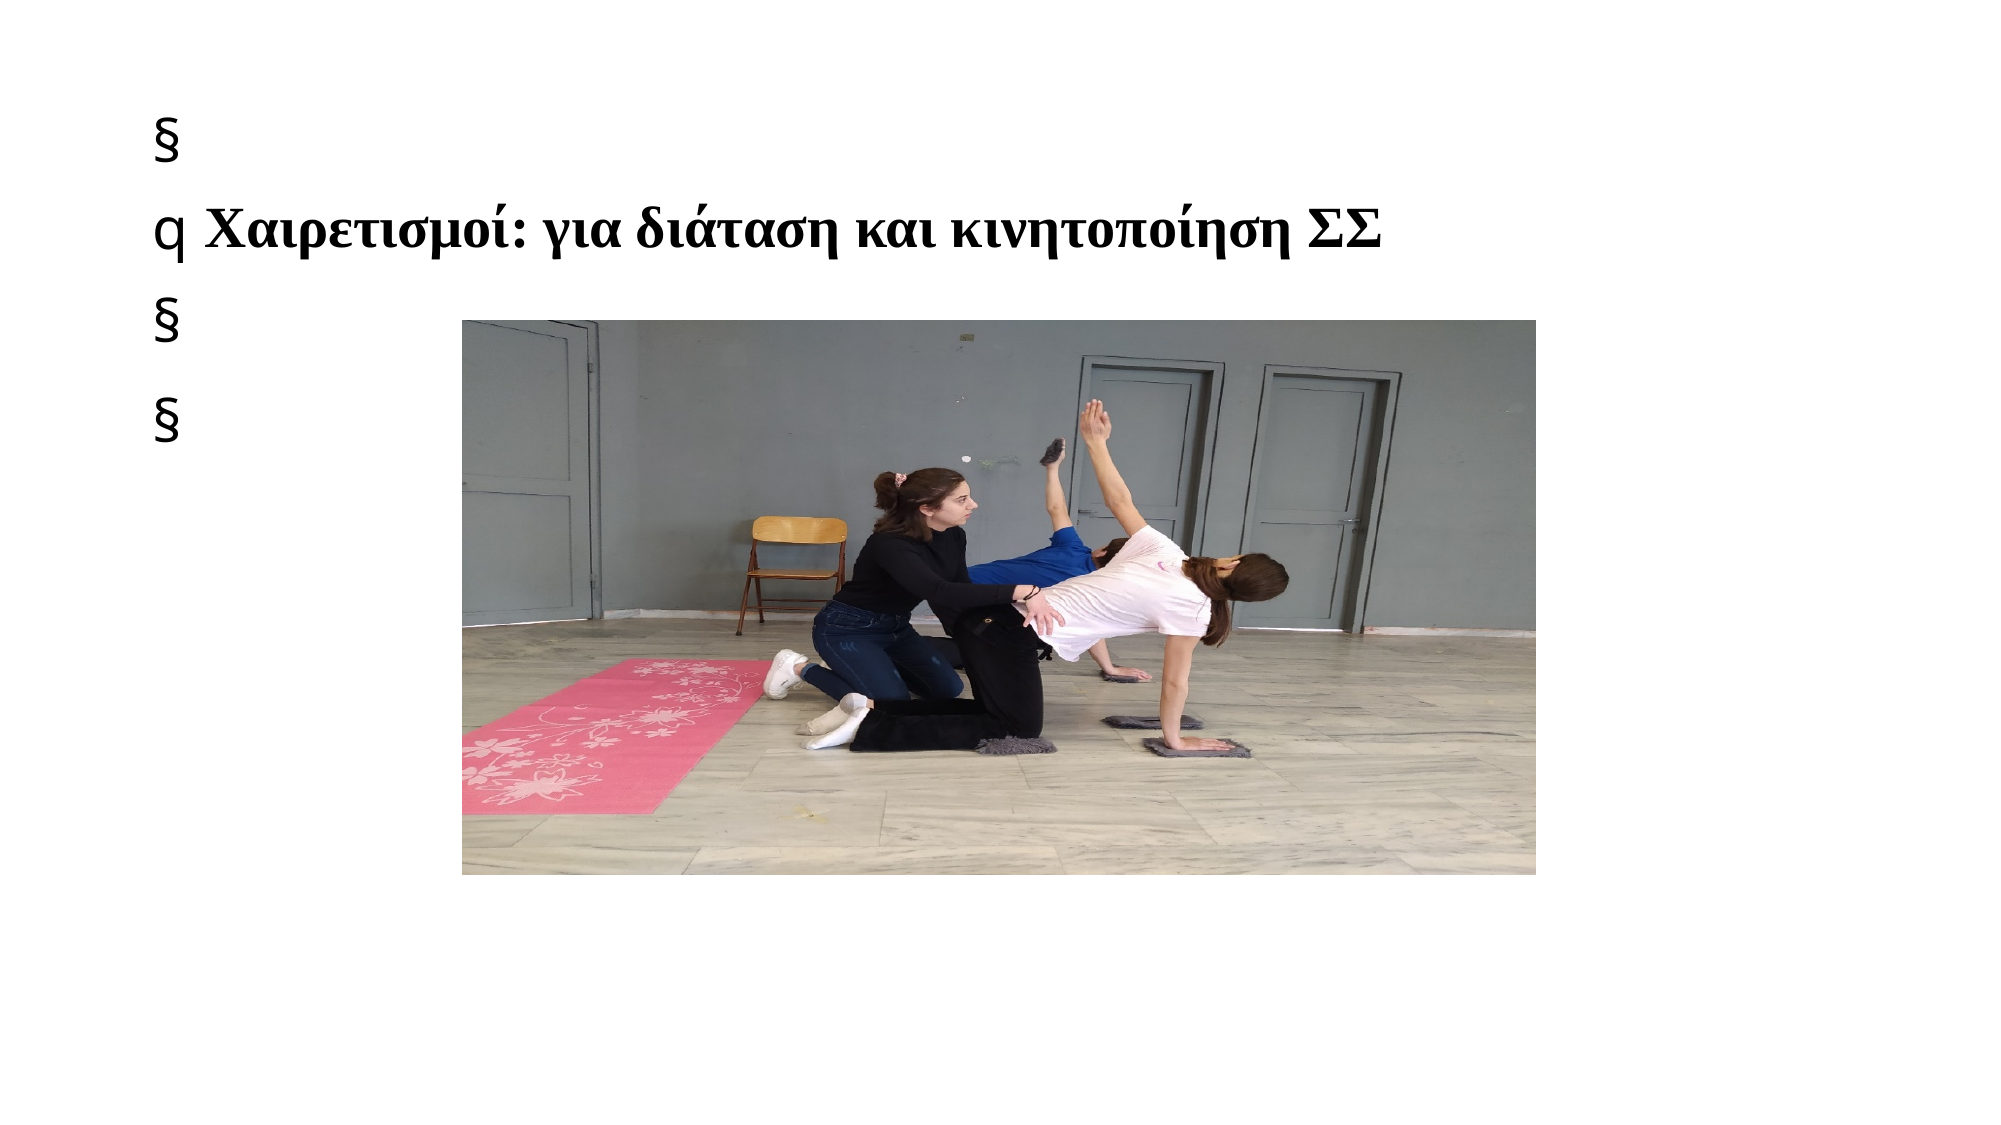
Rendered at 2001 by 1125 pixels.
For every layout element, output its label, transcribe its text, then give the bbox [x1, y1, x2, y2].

list Χαιρετισμοί: για διάταση και κινητοποίηση ΣΣ [137, 93, 1863, 1014]
picture [462, 320, 1536, 875]
